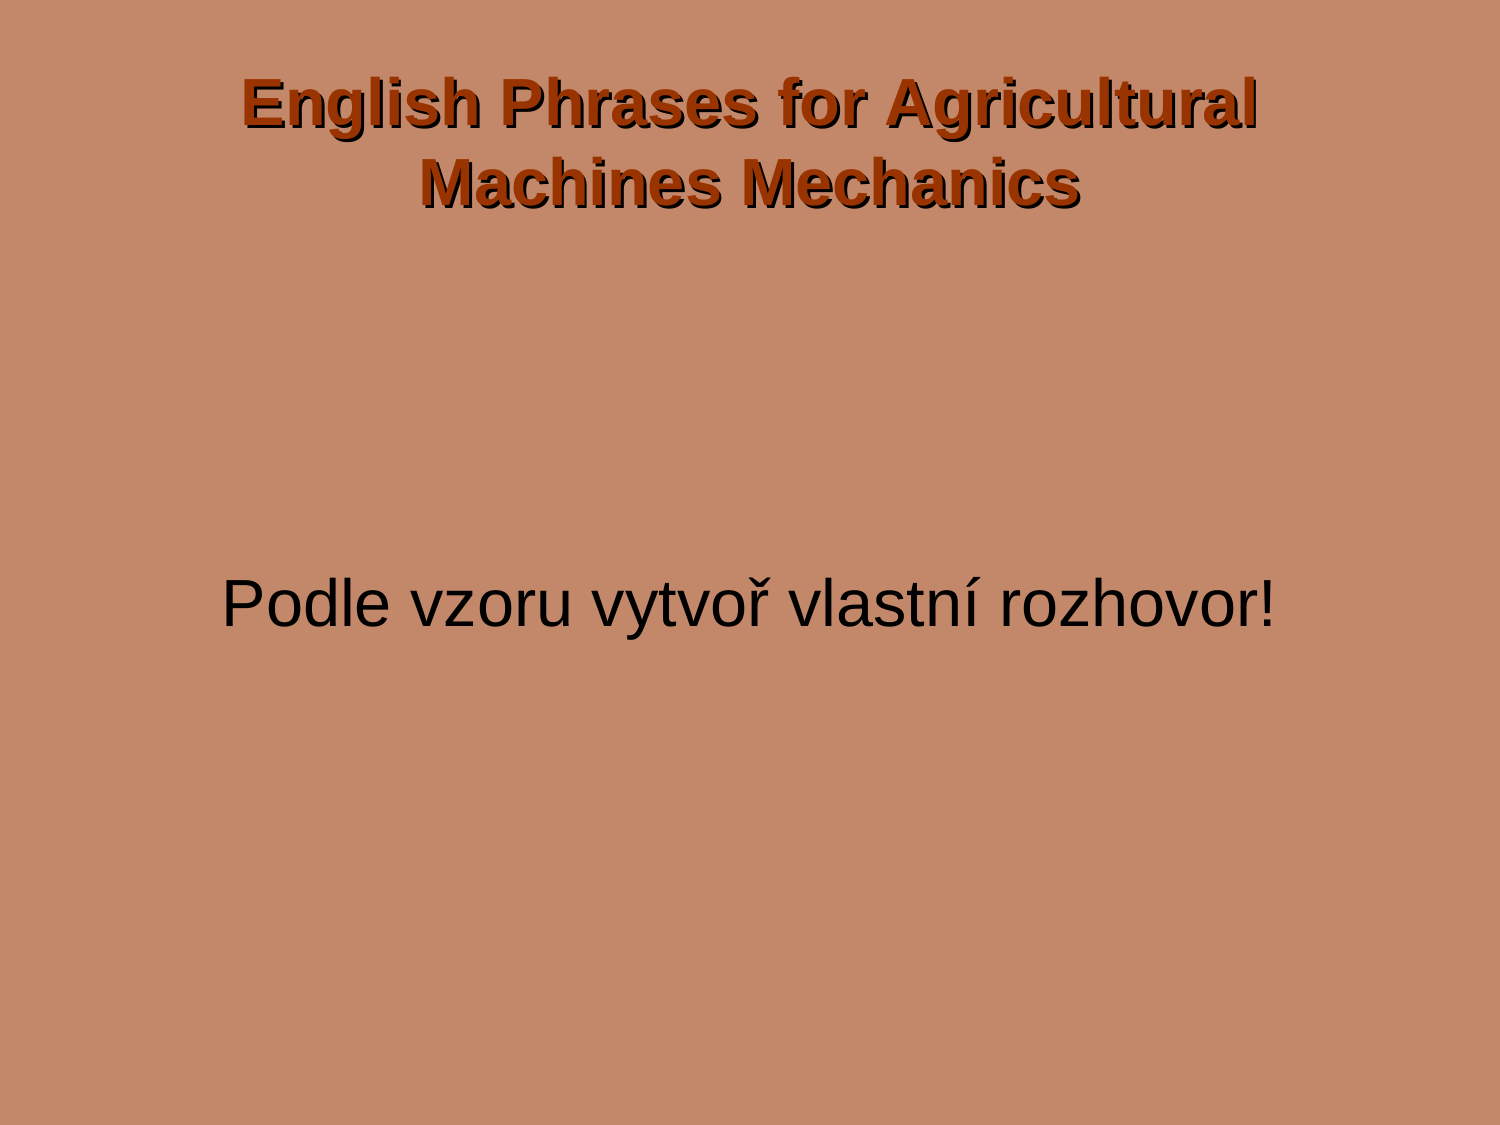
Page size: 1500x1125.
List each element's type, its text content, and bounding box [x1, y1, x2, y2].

list Podle vzoru vytvoř vlastní rozhovor! [75, 262, 1426, 1006]
title English Phrases for Agricultural Machines Mechanics [75, 45, 1426, 233]
